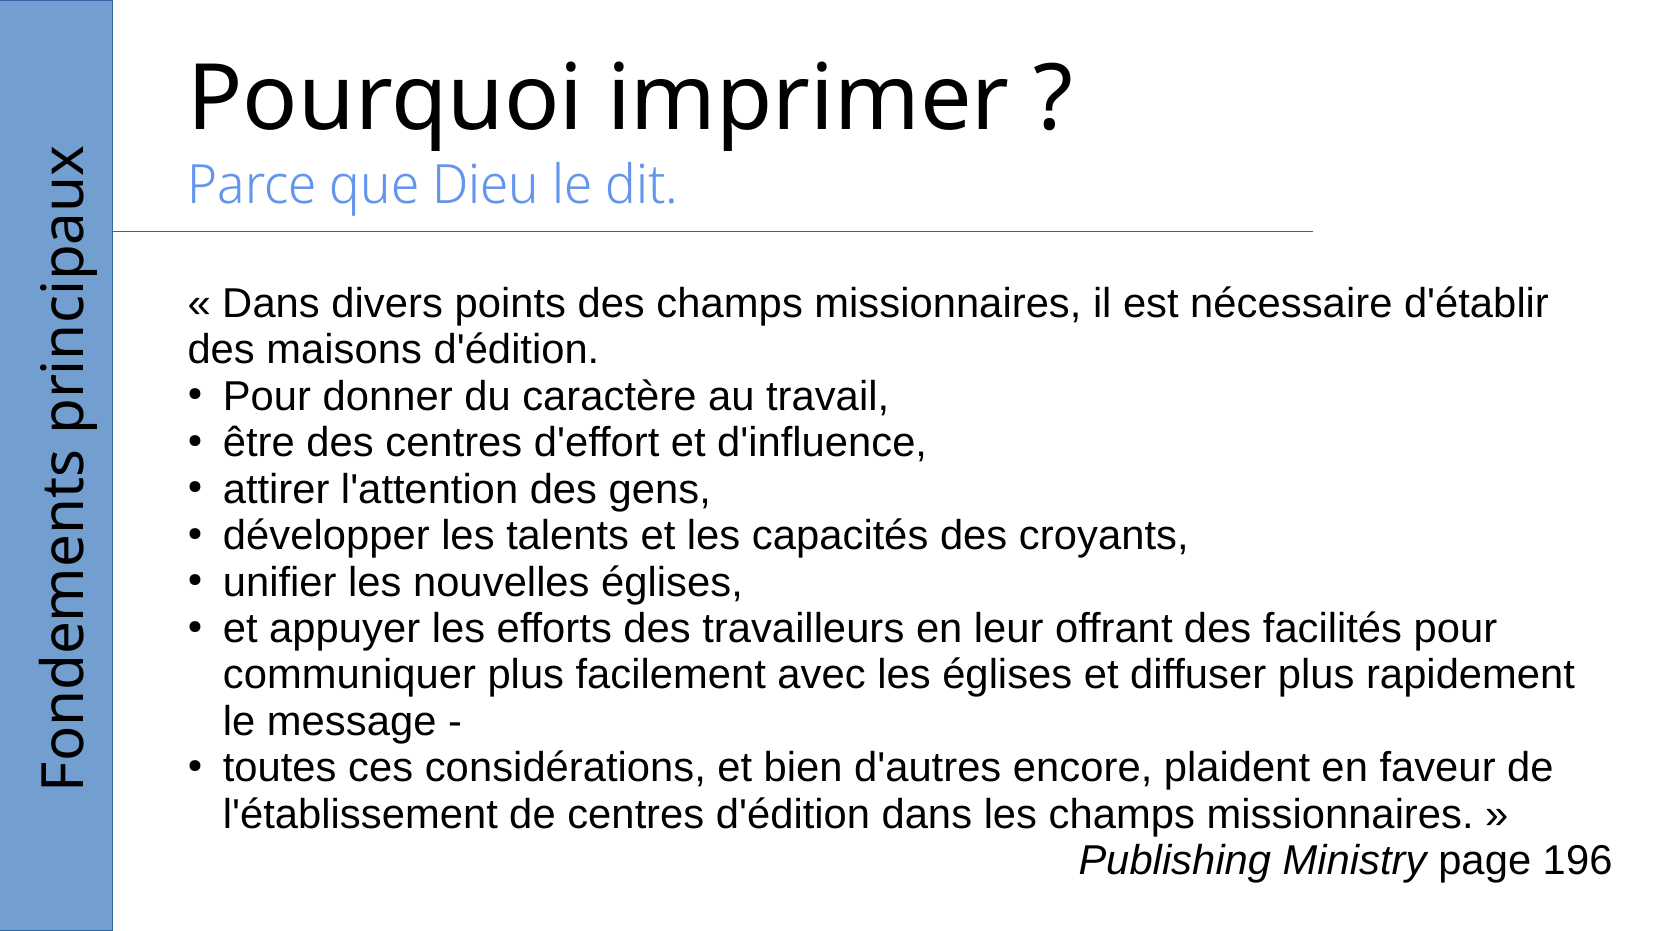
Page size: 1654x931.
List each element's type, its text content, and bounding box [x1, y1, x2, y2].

subtitle « Dans divers points des champs missionnaires, il est nécessaire d'établir des maisons d'édition. Pour donner du caractère au travail, être des centres d'effort et d'influence, attirer l'attention des gens, développer les talents et les capacités des croyants, unifier les nouvelles églises, et appuyer les efforts des travailleurs en leur offrant des facilités pour communiquer plus facilement avec les églises et diffuser plus rapidement le message - toutes ces considérations, et bien d'autres encore, plaident en faveur de l'établissement de centres d'édition dans les champs missionnaires. » Publishing Ministry page 196 [187, 279, 1613, 931]
title Pourquoi imprimer ? [187, 33, 1571, 125]
text_box [0, 0, 113, 931]
text_box Fondements principaux [13, 37, 105, 901]
title Parce que Dieu le dit. [187, 125, 1571, 239]
